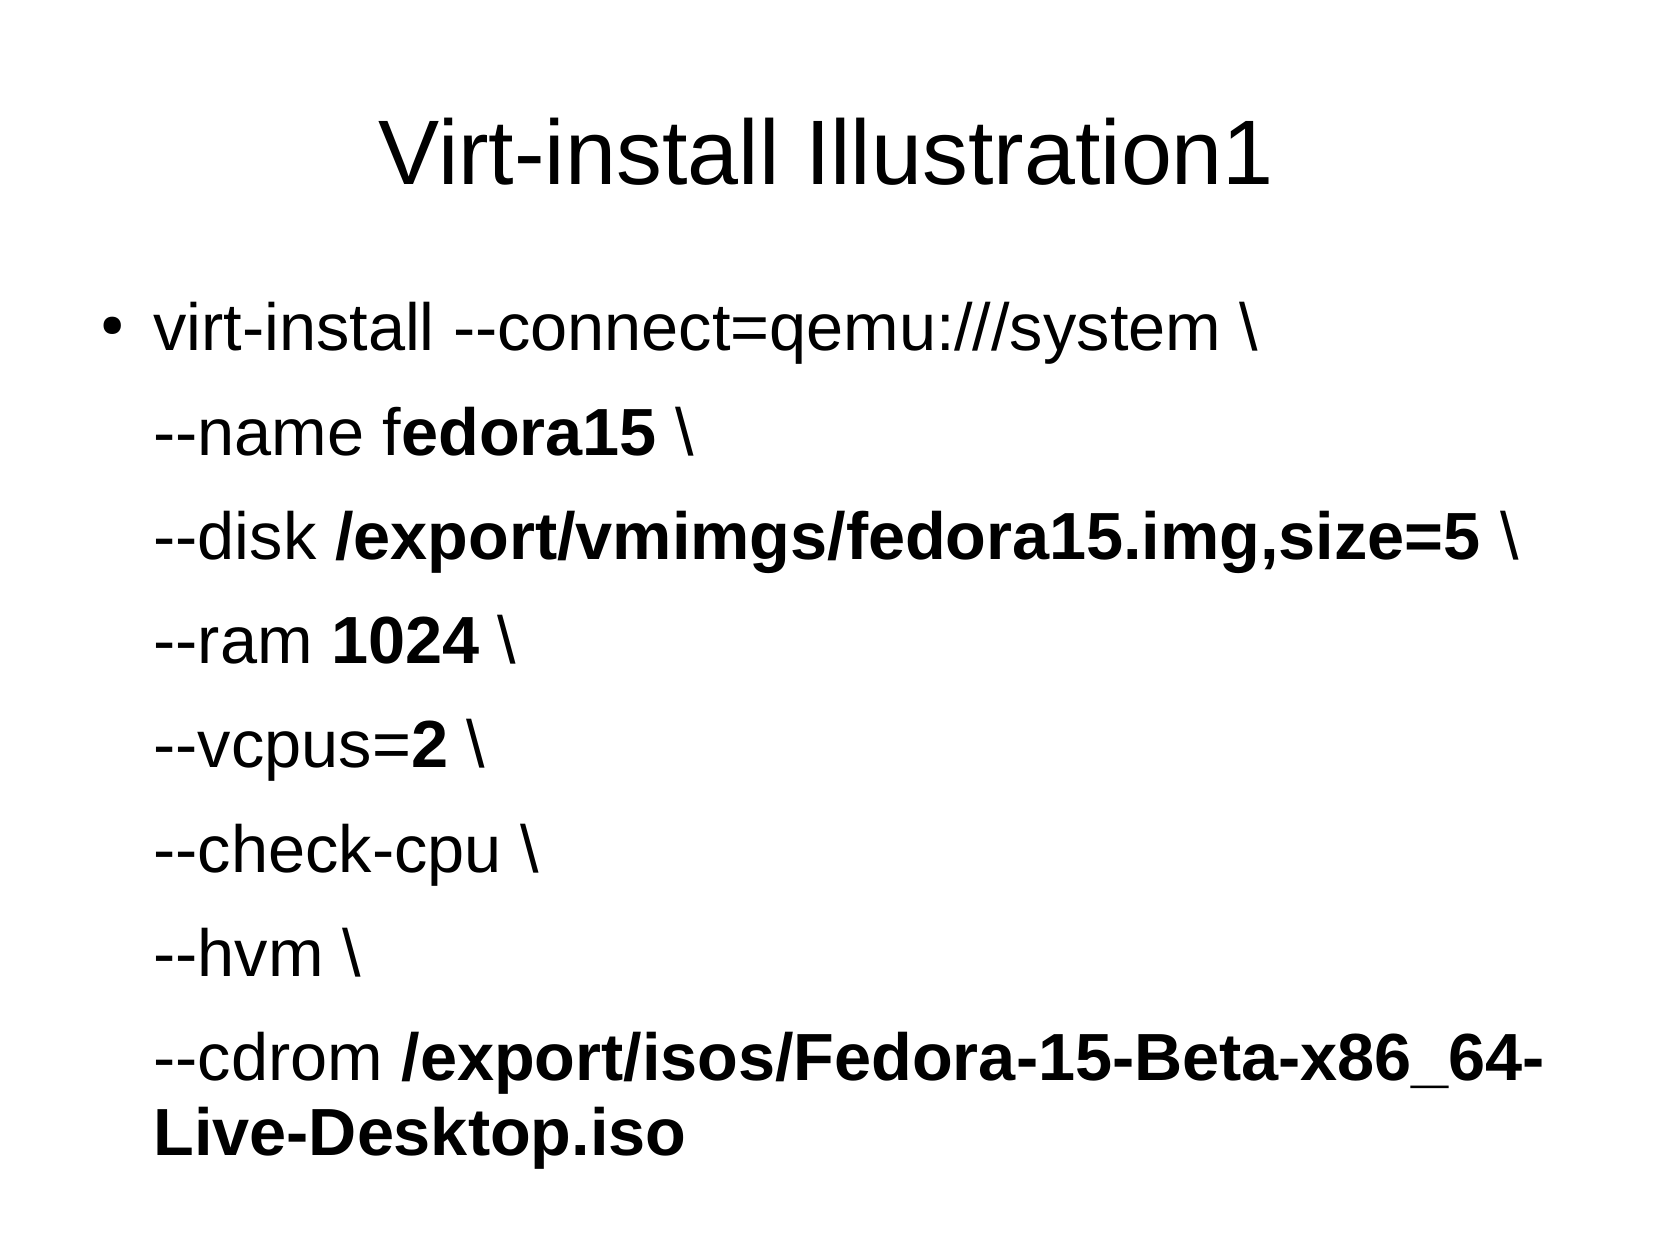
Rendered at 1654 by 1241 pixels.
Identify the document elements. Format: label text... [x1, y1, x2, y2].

title Virt-install Illustration1 [82, 49, 1571, 257]
list virt-install --connect=qemu:///system \ --name fedora15 \ --disk /export/vmimgs/fedora15.img,size=5 \ --ram 1024 \ --vcpus=2 \ --check-cpu \ --hvm \ --cdrom /export/isos/Fedora-15-Beta-x86_64-Live-Desktop.iso [82, 290, 1571, 1241]
